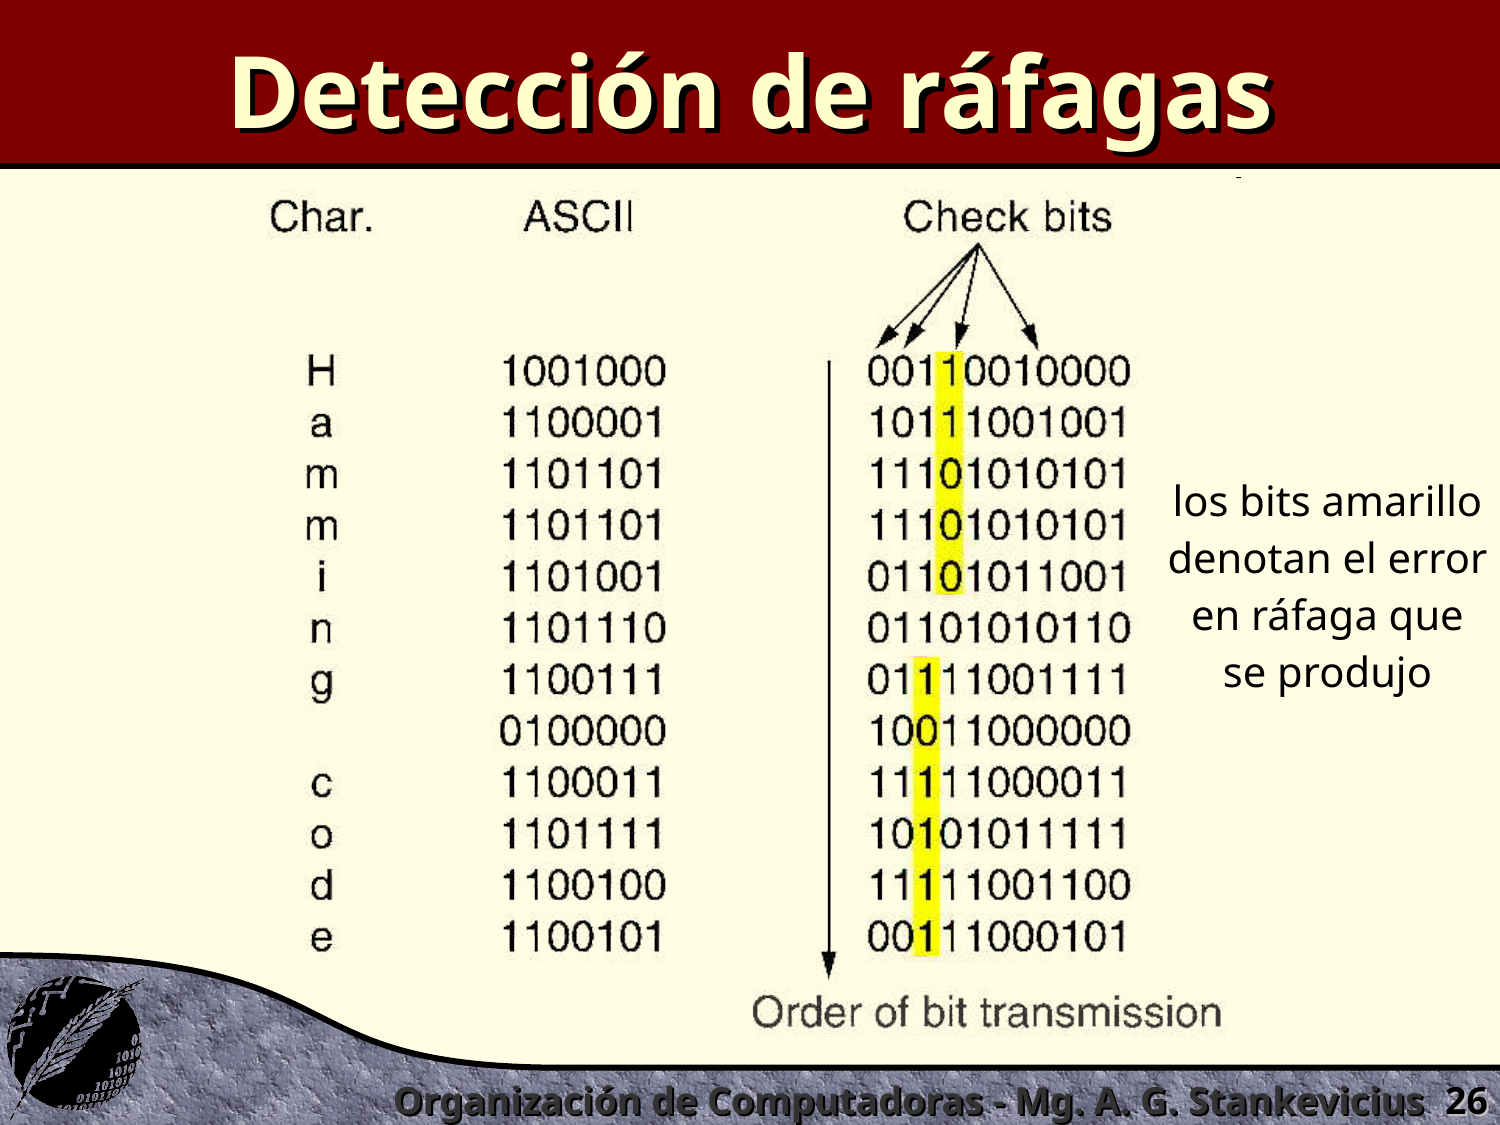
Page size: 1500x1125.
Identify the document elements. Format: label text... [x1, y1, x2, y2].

picture [448, 1100, 455, 1110]
picture [1058, 1100, 1065, 1110]
title Detección de ráfagas [15, 5, 1485, 160]
picture [802, 1100, 806, 1110]
picture [0, 177, 1500, 1125]
text_box los bits amarillo denotan el error en ráfaga que se produjo [1241, 464, 1500, 714]
